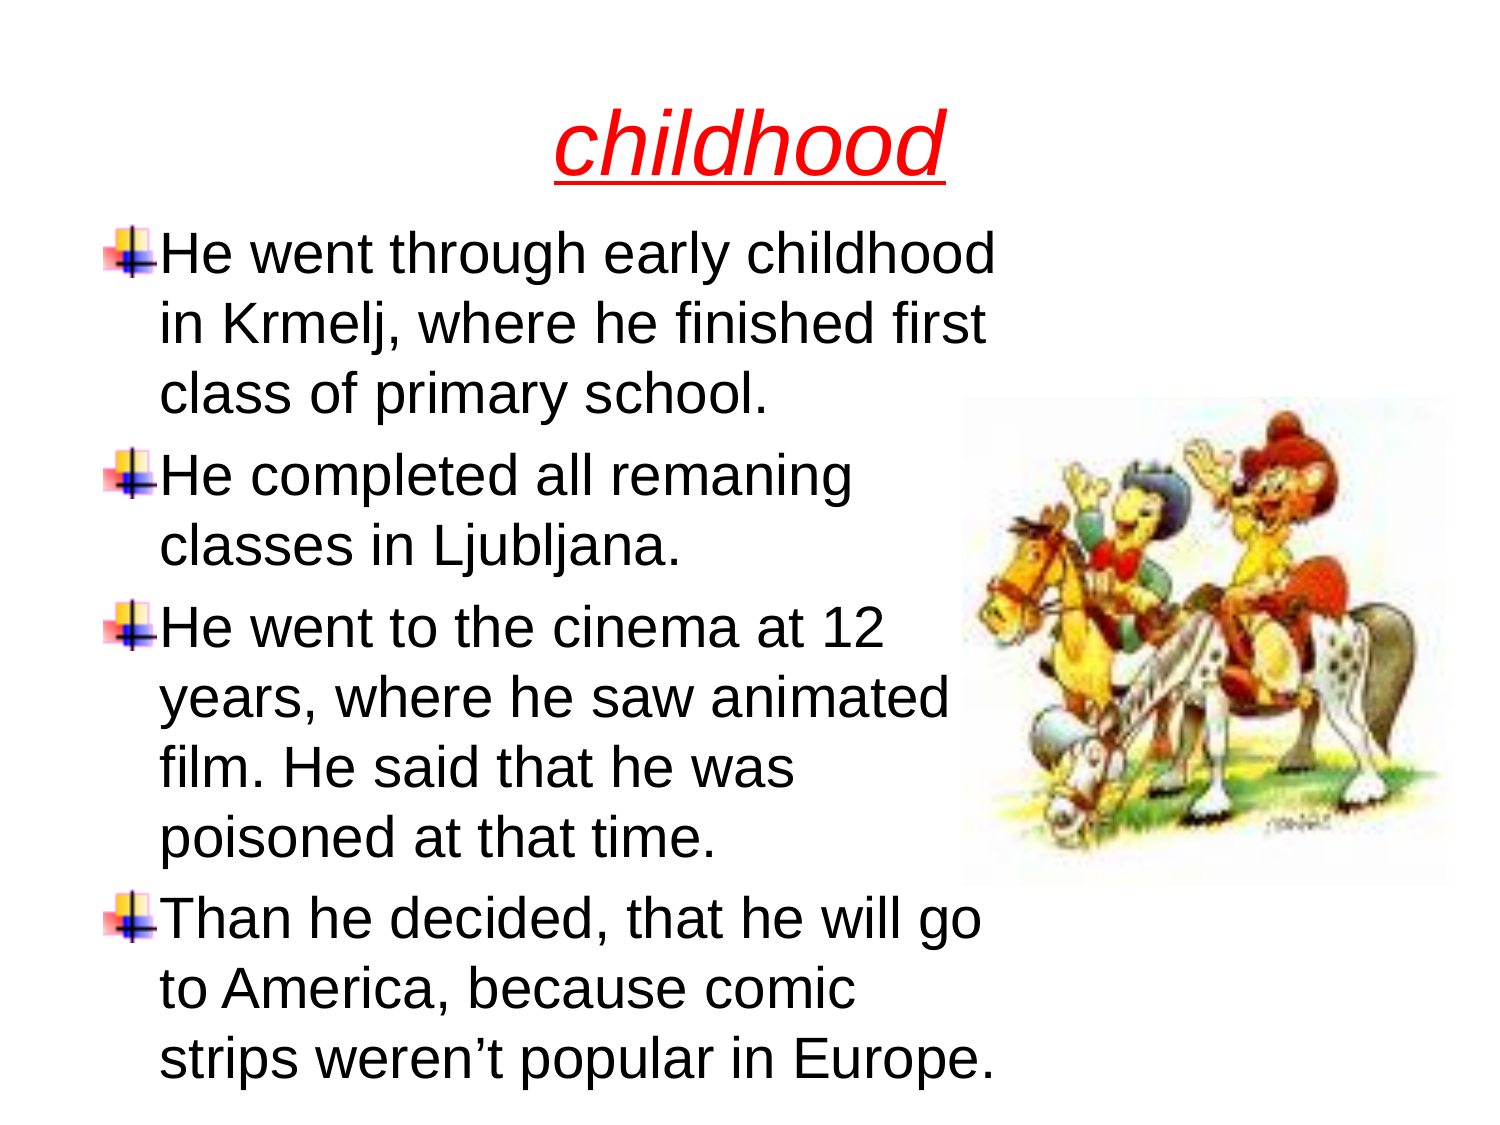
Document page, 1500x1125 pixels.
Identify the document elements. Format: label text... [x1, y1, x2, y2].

picture [962, 397, 1453, 886]
list He went through early childhood in Krmelj, where he finished first class of primary school. He completed all remaning classes in Ljubljana. He went to the cinema at 12 years, where he saw animated film. He said that he was poisoned at that time. Than he decided, that he will go to America, because comic strips weren’t popular in Europe. [88, 208, 1022, 1106]
title childhood [75, 45, 1425, 233]
